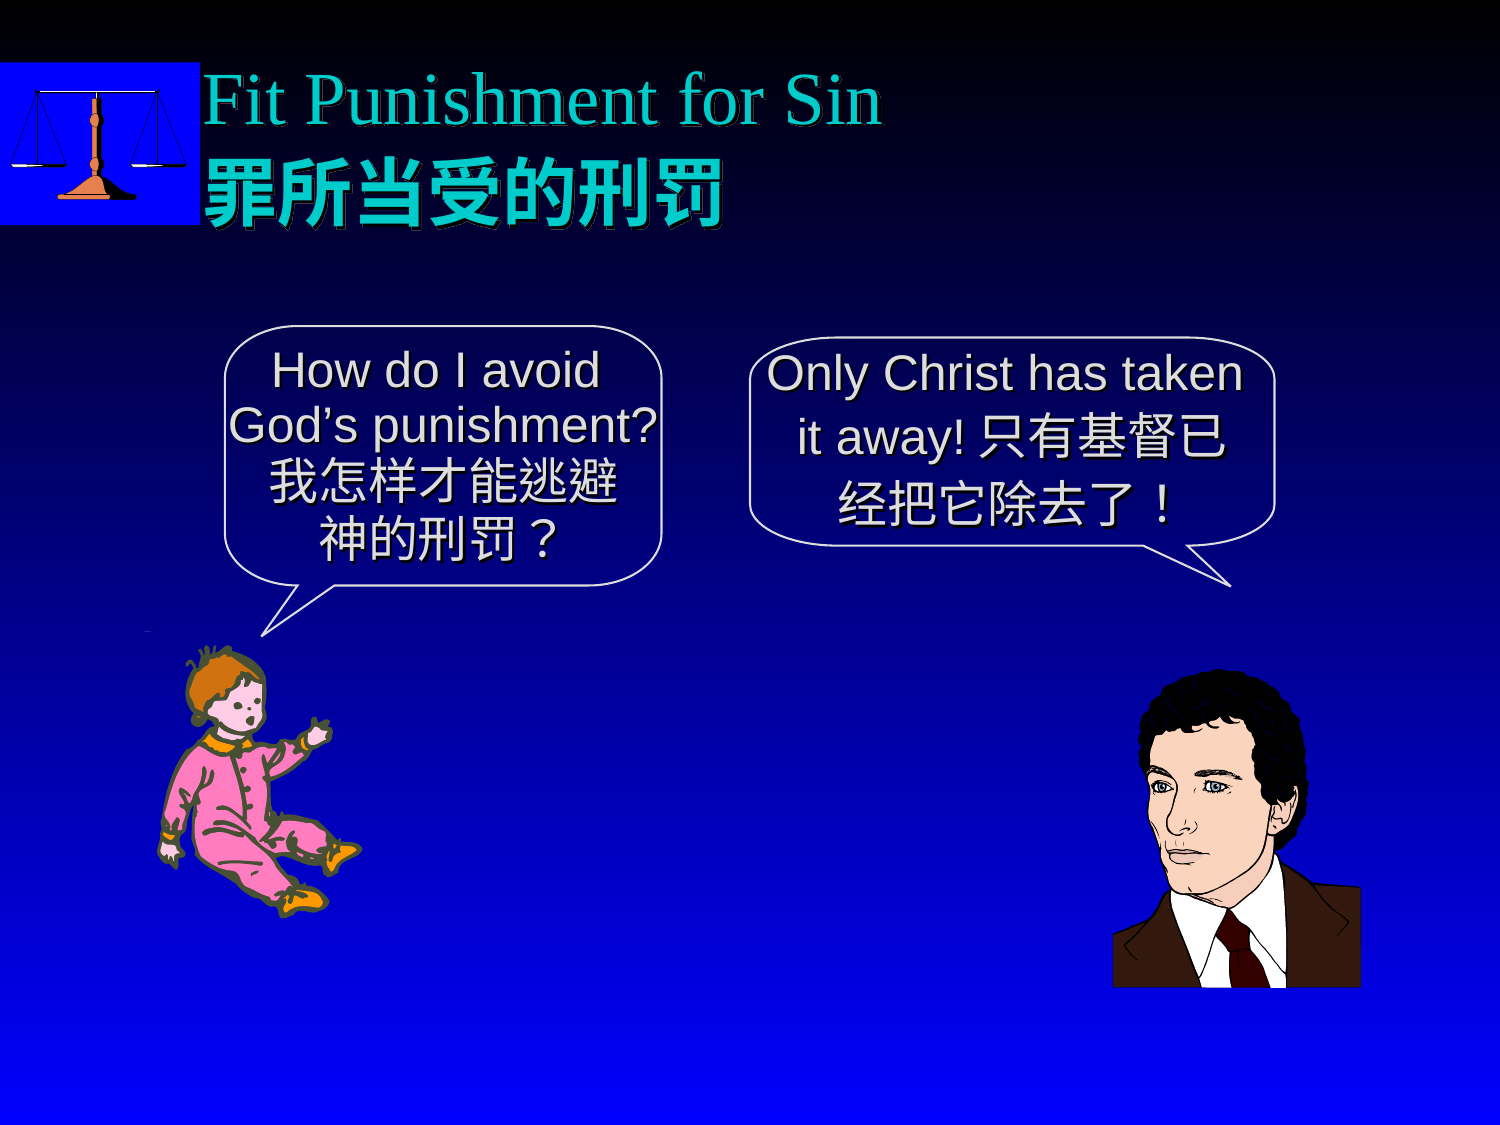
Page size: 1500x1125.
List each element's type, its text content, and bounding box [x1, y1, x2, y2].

chart [144, 631, 363, 919]
text_box How do I avoid God’s punishment? 我怎样才能逃避 神的刑罚？ [224, 326, 662, 637]
picture [1112, 668, 1361, 988]
title Fit Punishment for Sin 罪所当受的刑罚 [187, 56, 1463, 244]
text_box Only Christ has taken it away!只有基督已 经把它除去了！ [750, 337, 1275, 587]
